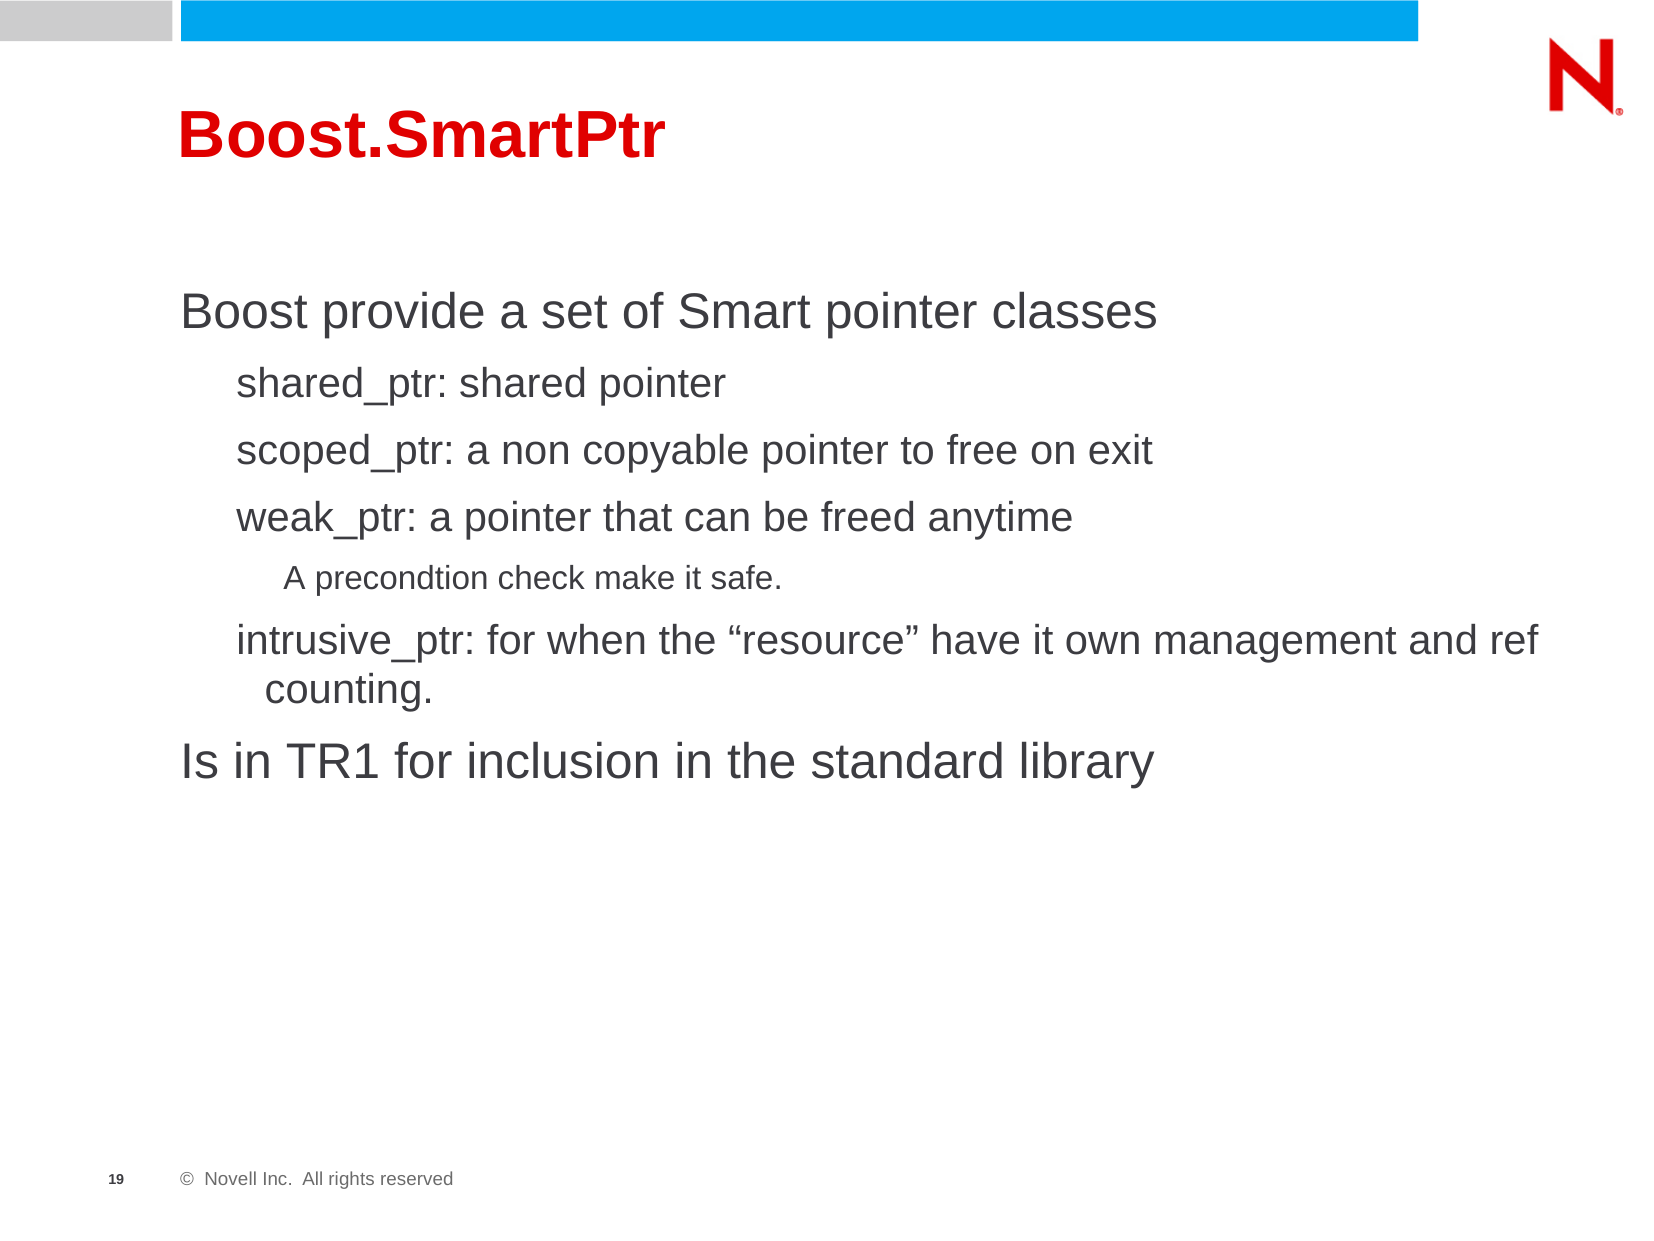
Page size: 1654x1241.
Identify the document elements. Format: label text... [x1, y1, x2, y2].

picture [1547, 35, 1624, 117]
list Boost provide a set of Smart pointer classes shared_ptr: shared pointer scoped_ptr: a non copyable pointer to free on exit weak_ptr: a pointer that can be freed anytime A precondtion check make it safe. intrusive_ptr: for when the “resource” have it own management and ref counting. Is in TR1 for inclusion in the standard library [180, 280, 1547, 1087]
title Boost.SmartPtr [177, 46, 1525, 226]
